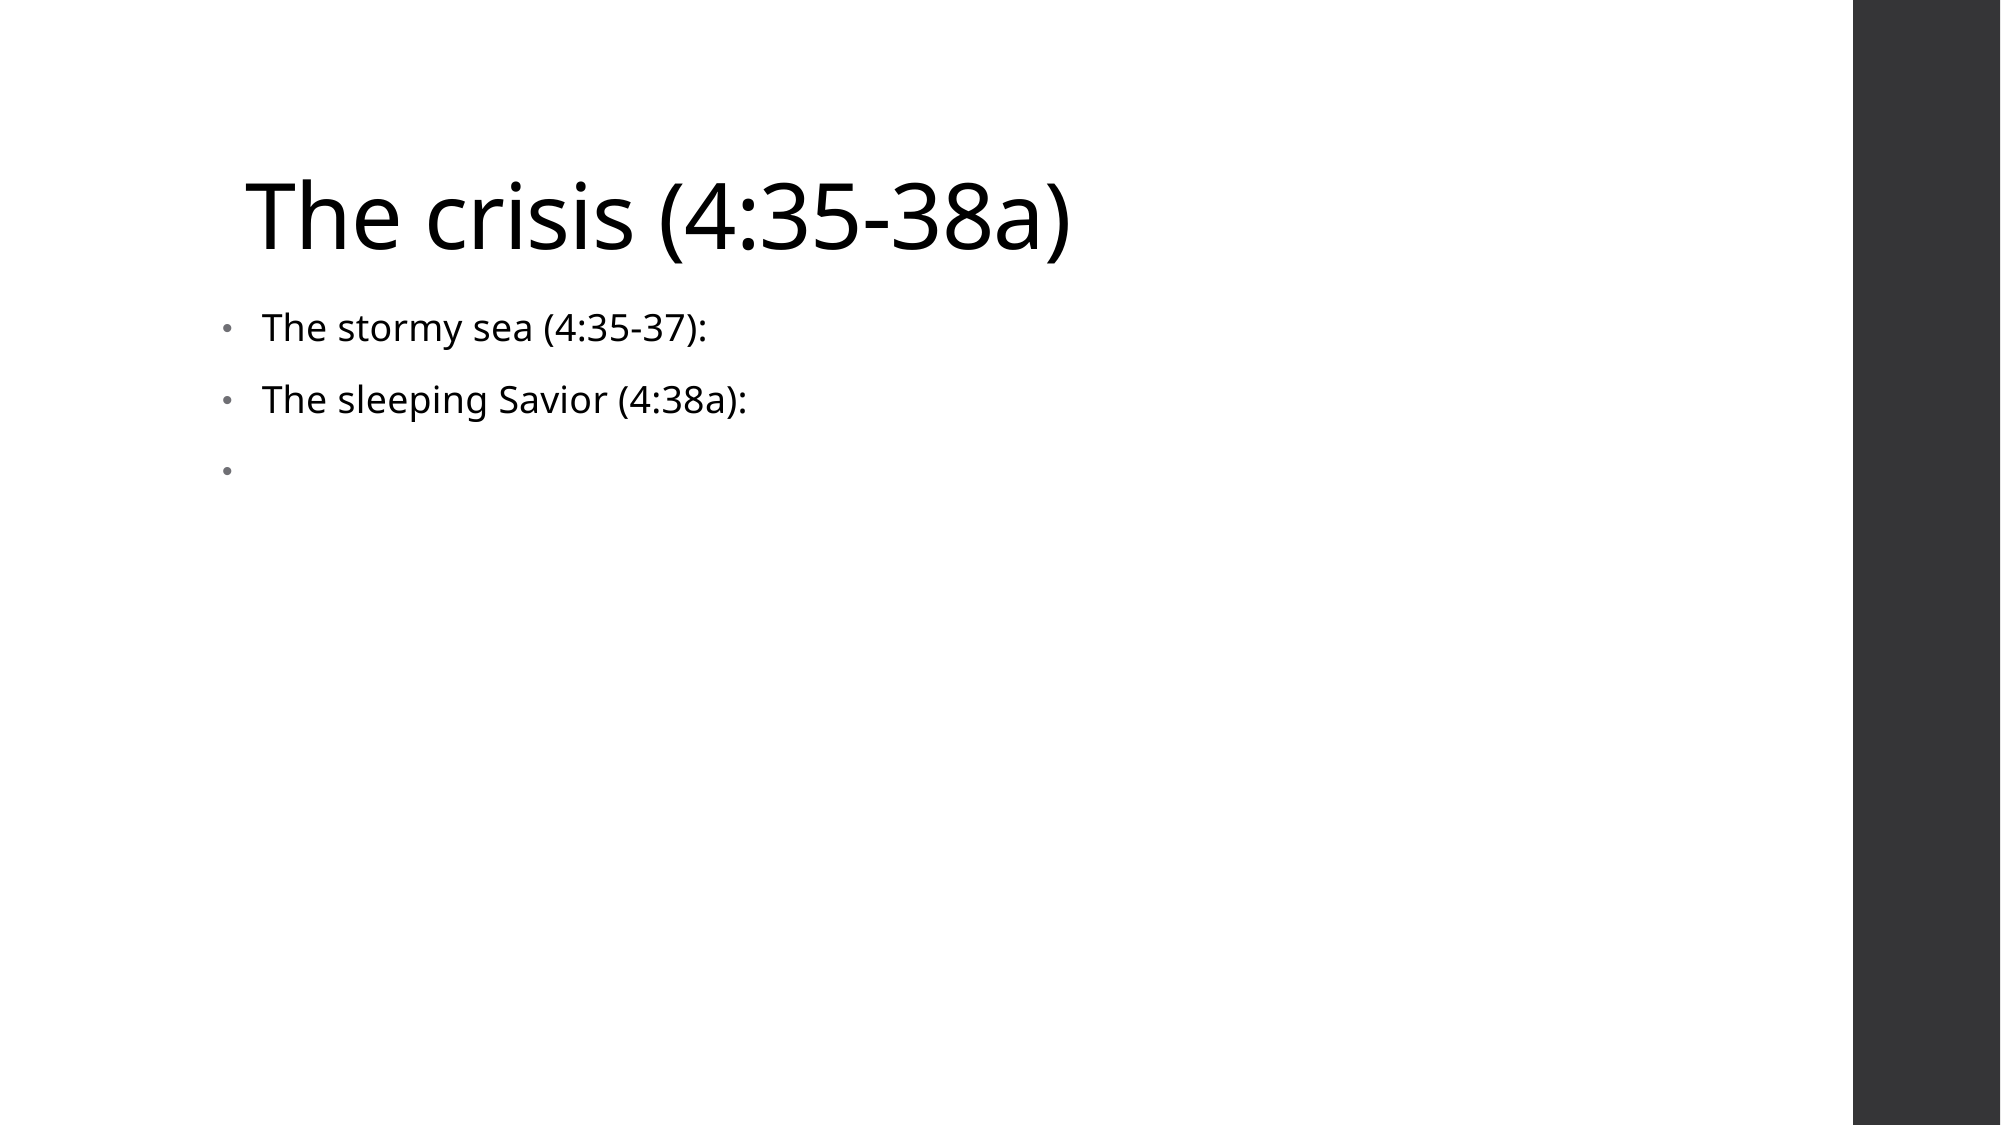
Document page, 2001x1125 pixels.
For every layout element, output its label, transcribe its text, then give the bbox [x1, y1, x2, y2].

title The crisis (4:35-38a) [206, 60, 1797, 278]
list The stormy sea (4:35-37): The sleeping Savior (4:38a): [206, 299, 1617, 1014]
